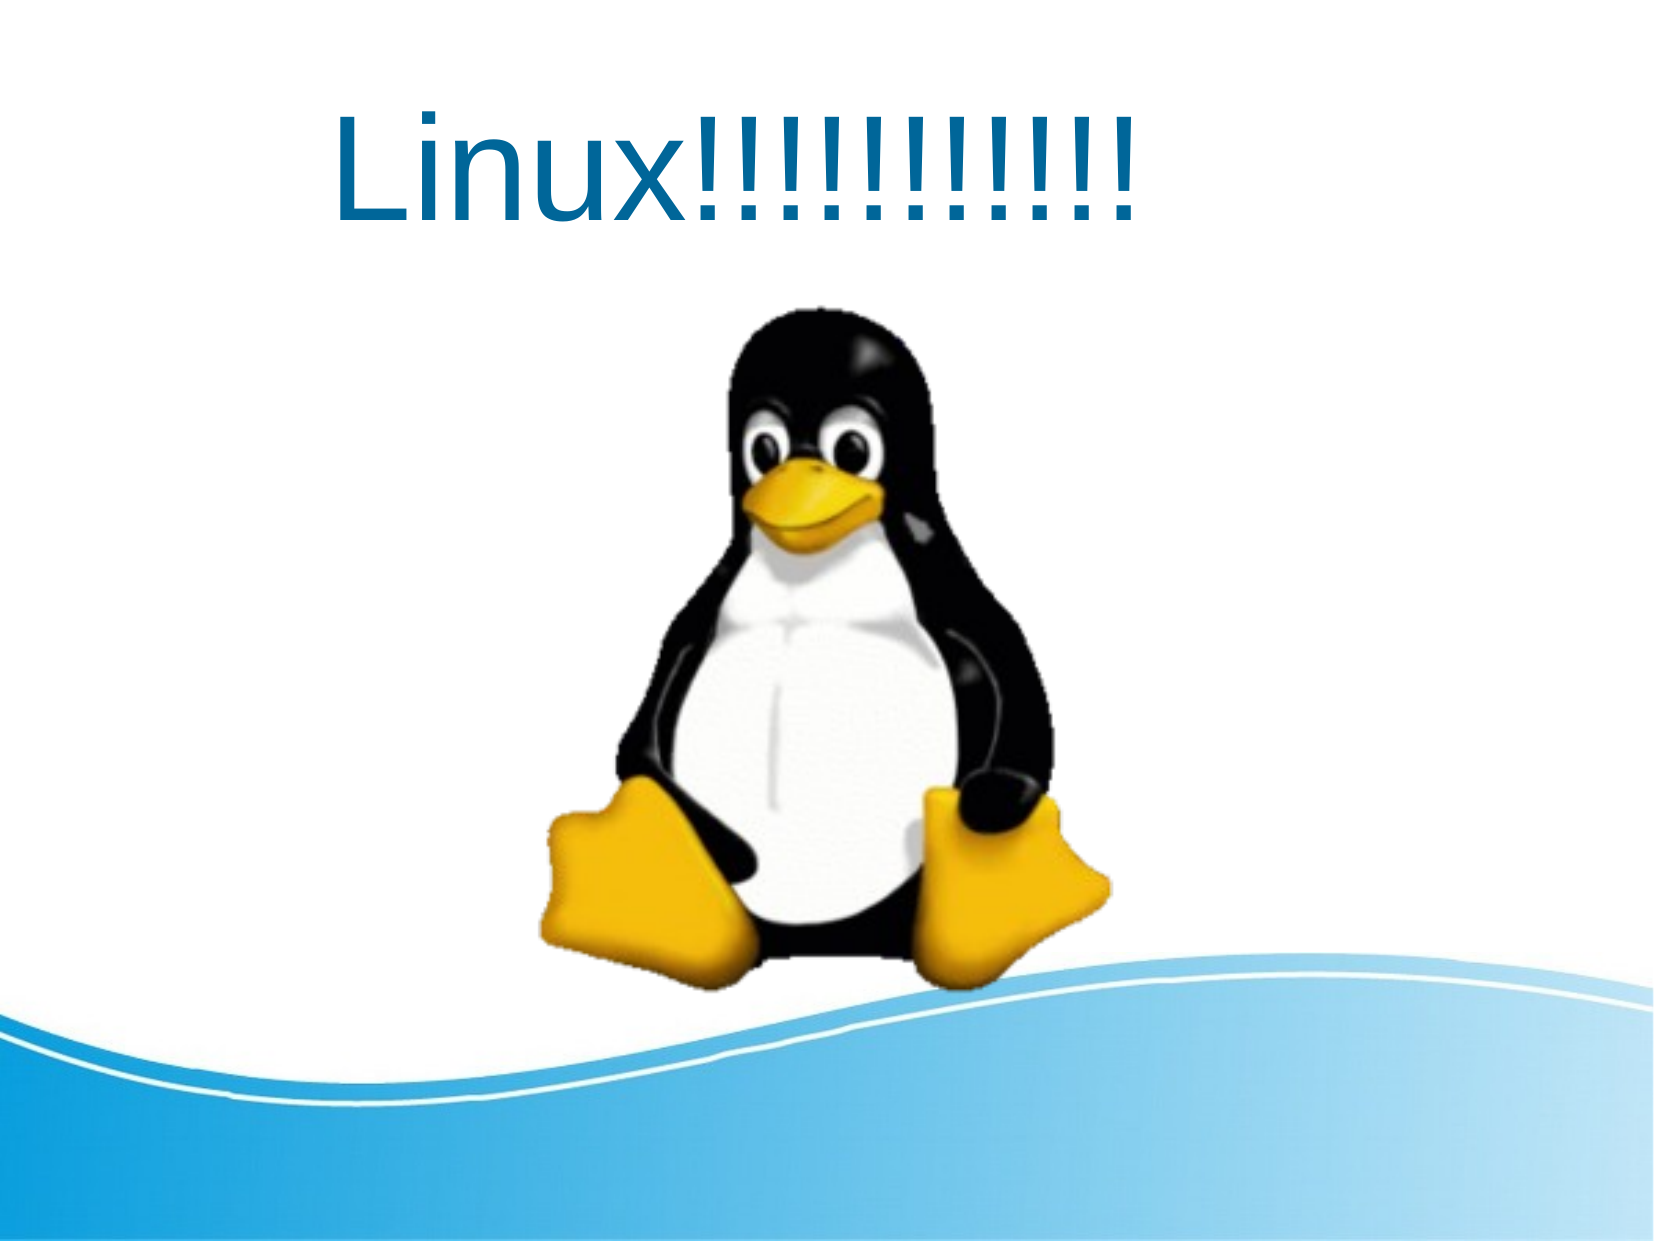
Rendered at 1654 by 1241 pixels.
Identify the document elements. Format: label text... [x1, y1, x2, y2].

picture [0, 290, 1654, 1241]
title Linux!!!!!!!!!!! [0, 65, 1482, 273]
